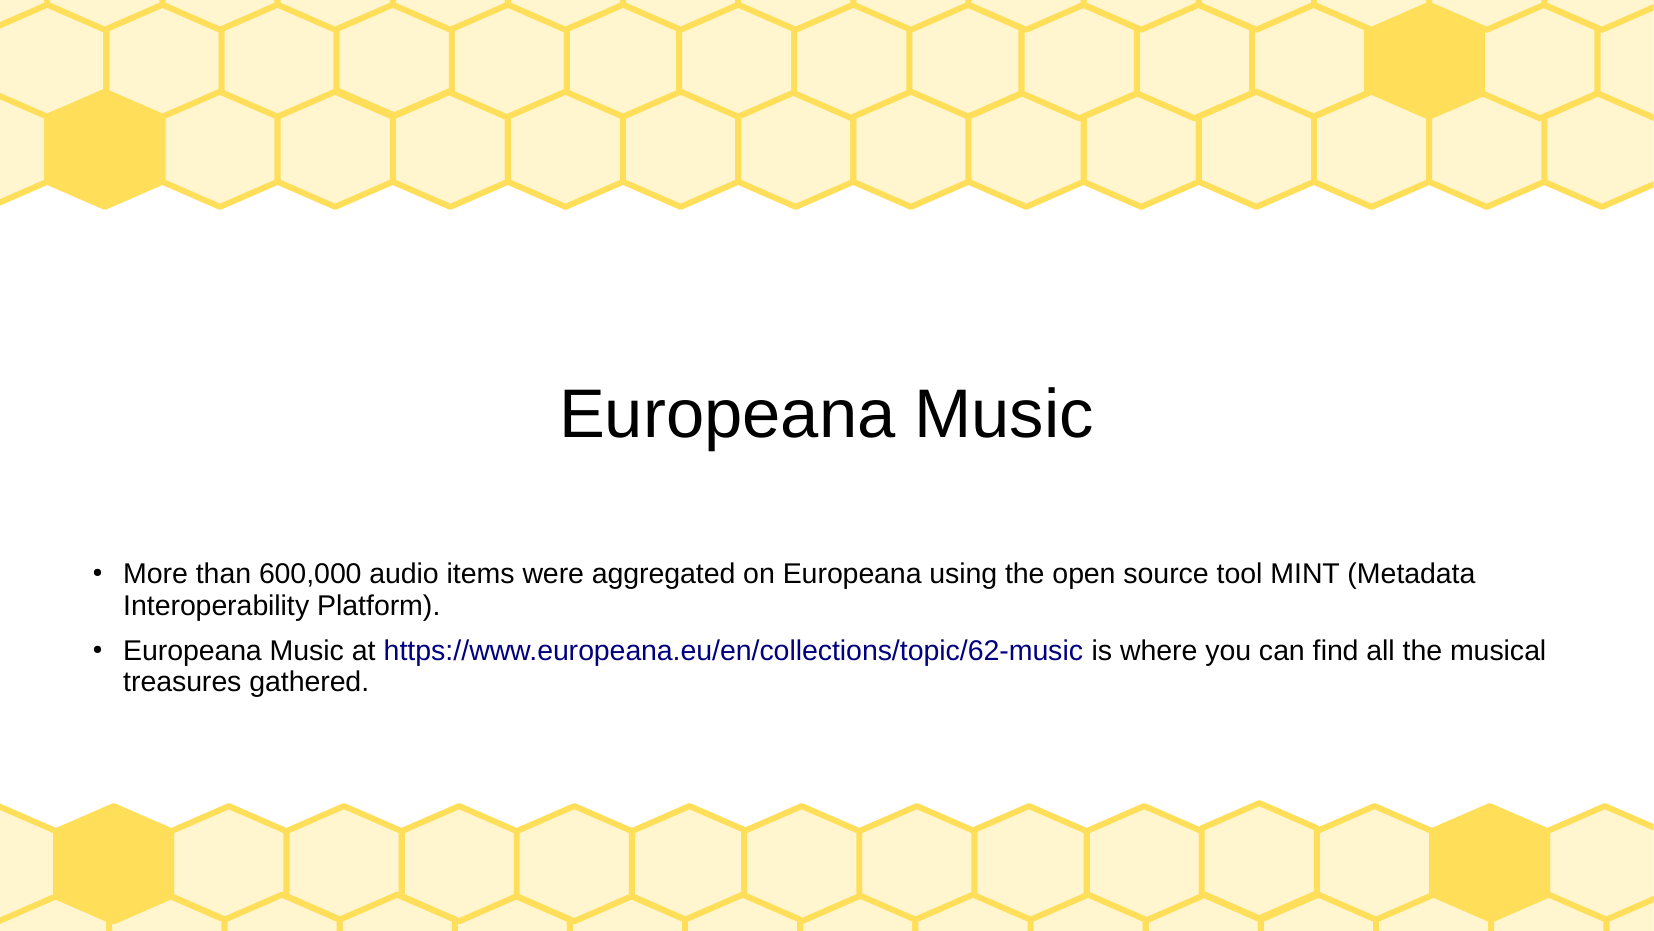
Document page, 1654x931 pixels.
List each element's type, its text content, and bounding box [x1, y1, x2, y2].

title Europeana Music [82, 314, 1571, 514]
list More than 600,000 audio items were aggregated on Europeana using the open source tool MINT (Metadata Interoperability Platform). Europeana Music at https://www.europeana.eu/en/collections/topic/62-music is where you can find all the musical treasures gathered. [82, 558, 1571, 700]
